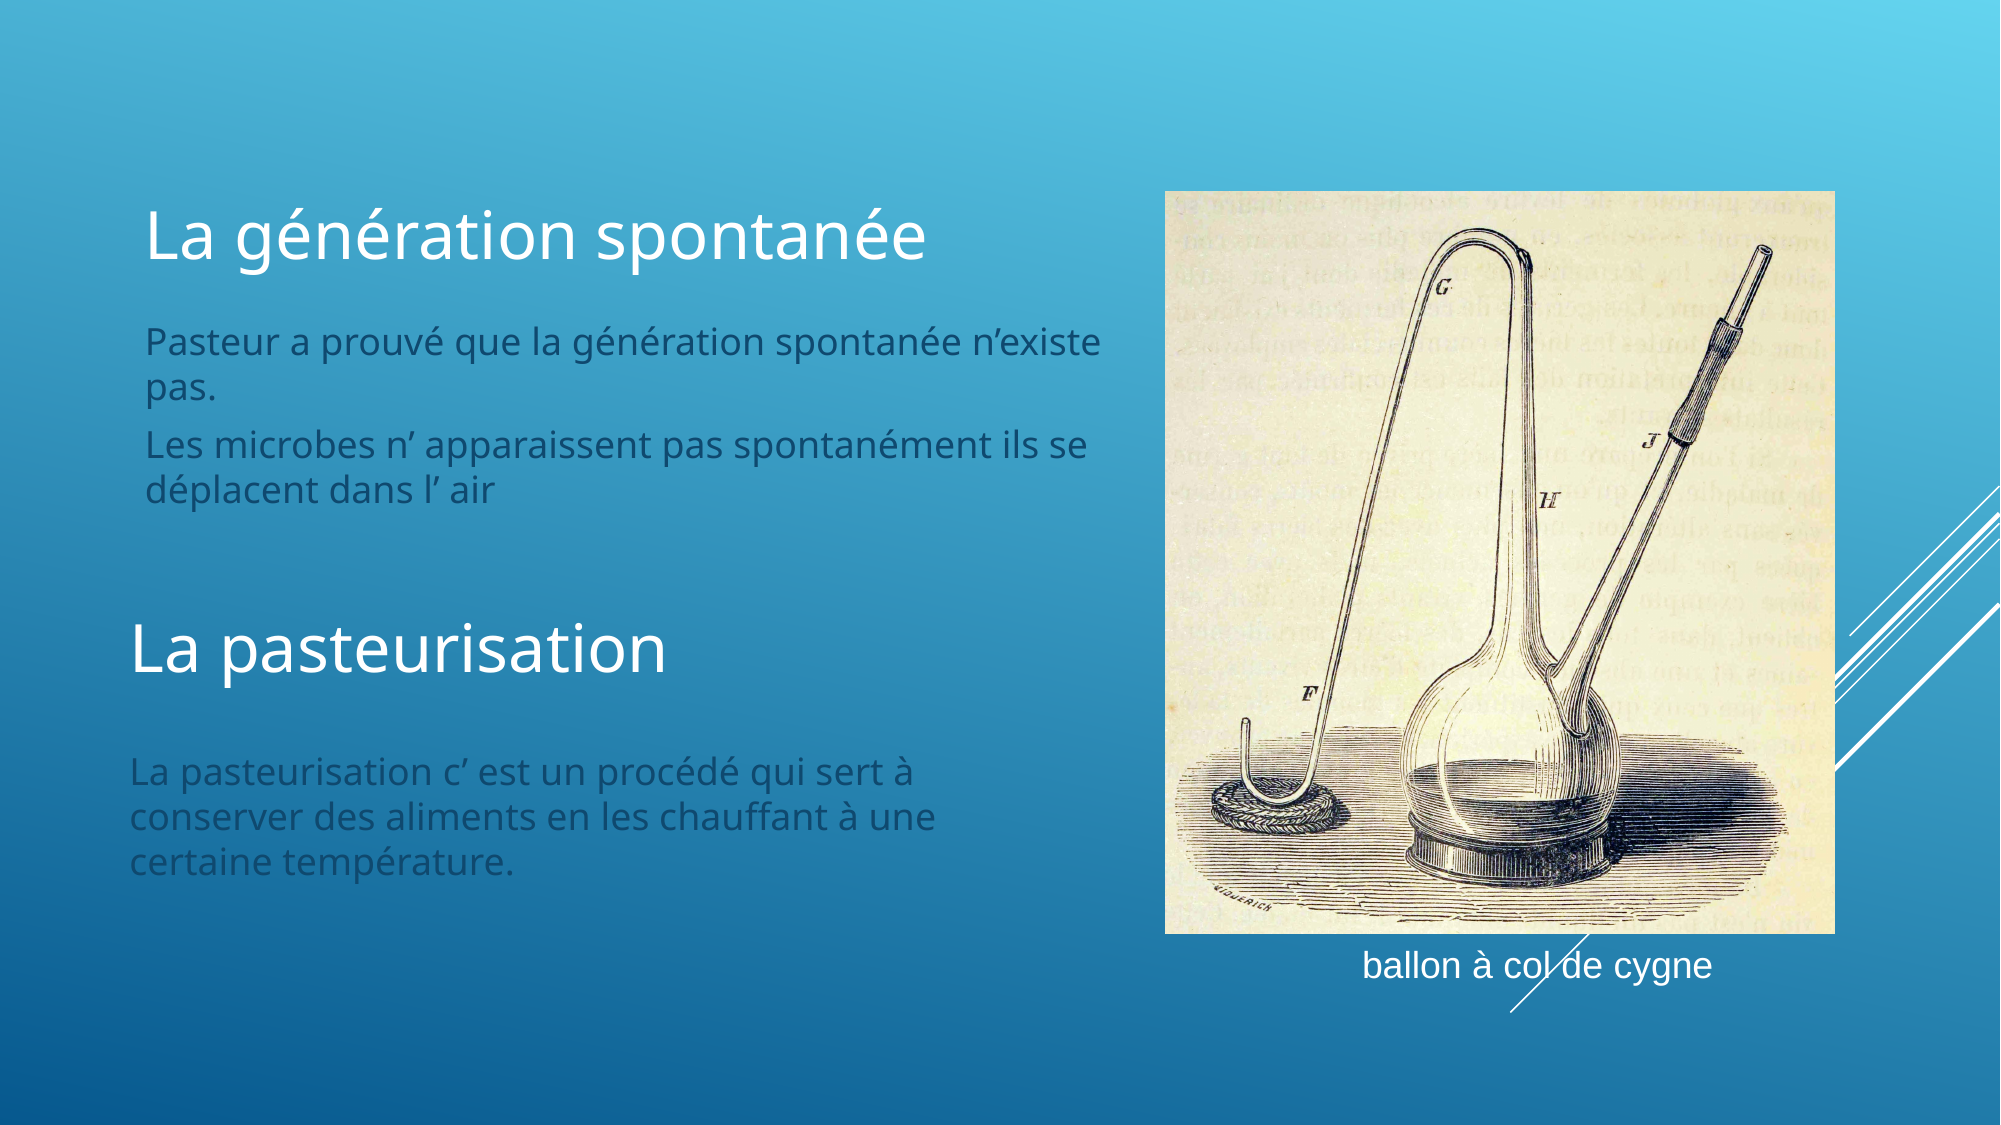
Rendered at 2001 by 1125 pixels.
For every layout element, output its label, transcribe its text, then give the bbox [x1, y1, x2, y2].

list Pasteur a prouvé que la génération spontanée n’existe pas. Les microbes n’ apparaissent pas spontanément ils se déplacent dans l’ air [129, 310, 1118, 647]
picture [1165, 191, 1835, 934]
text_box ballon à col de cygne [1320, 933, 1745, 994]
title La génération spontanée [129, 92, 1118, 281]
text_box La pasteurisation [114, 505, 1102, 694]
text_box La pasteurisation c’ est un procédé qui sert à conserver des aliments en les chauffant à une certaine température. [114, 740, 1103, 1077]
